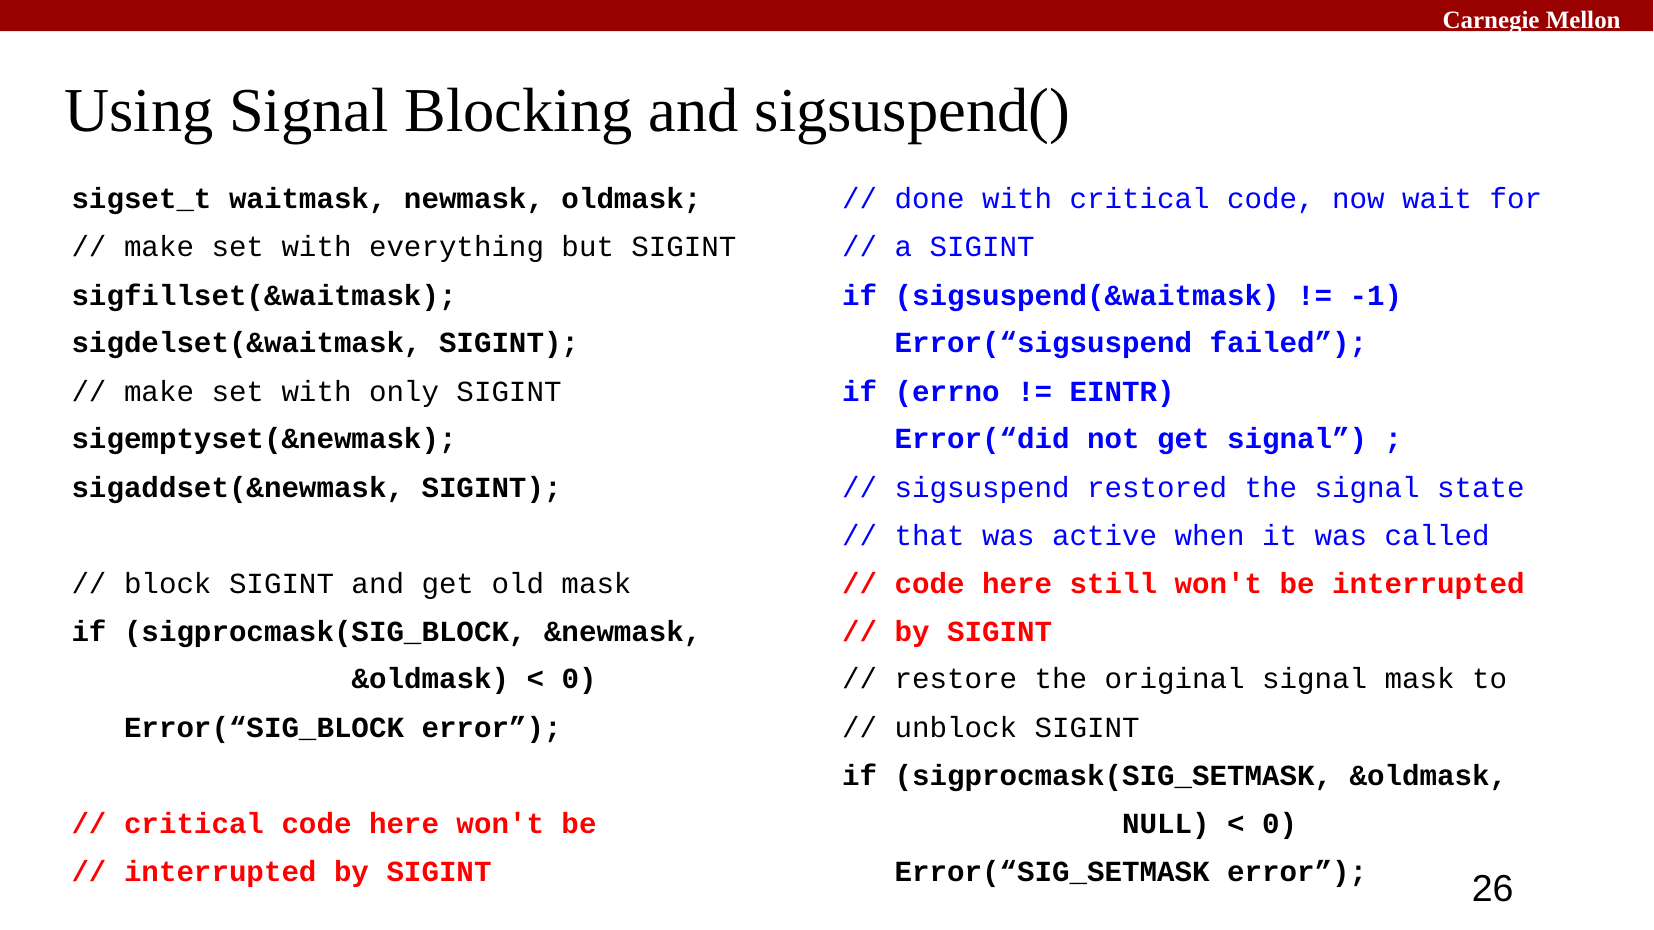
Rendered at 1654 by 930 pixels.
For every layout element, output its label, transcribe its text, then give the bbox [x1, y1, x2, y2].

list // done with critical code, now wait for // a SIGINT if (sigsuspend(&waitmask) != -1) Error(“sigsuspend failed”); if (errno != EINTR) Error(“did not get signal”) ; // sigsuspend restored the signal state // that was active when it was called // code here still won't be interrupted // by SIGINT // restore the original signal mask to // unblock SIGINT if (sigprocmask(SIG_SETMASK, &oldmask, NULL) < 0) Error(“SIG_SETMASK error”); [842, 184, 1576, 901]
list sigset_t waitmask, newmask, oldmask; // make set with everything but SIGINT sigfillset(&waitmask); sigdelset(&waitmask, SIGINT); // make set with only SIGINT sigemptyset(&newmask); sigaddset(&newmask, SIGINT); // block SIGINT and get old mask if (sigprocmask(SIG_BLOCK, &newmask, &oldmask) < 0) Error(“SIG_BLOCK error”); // critical code here won't be // interrupted by SIGINT [71, 184, 806, 901]
title Using Signal Blocking and sigsuspend() [64, 58, 1576, 163]
